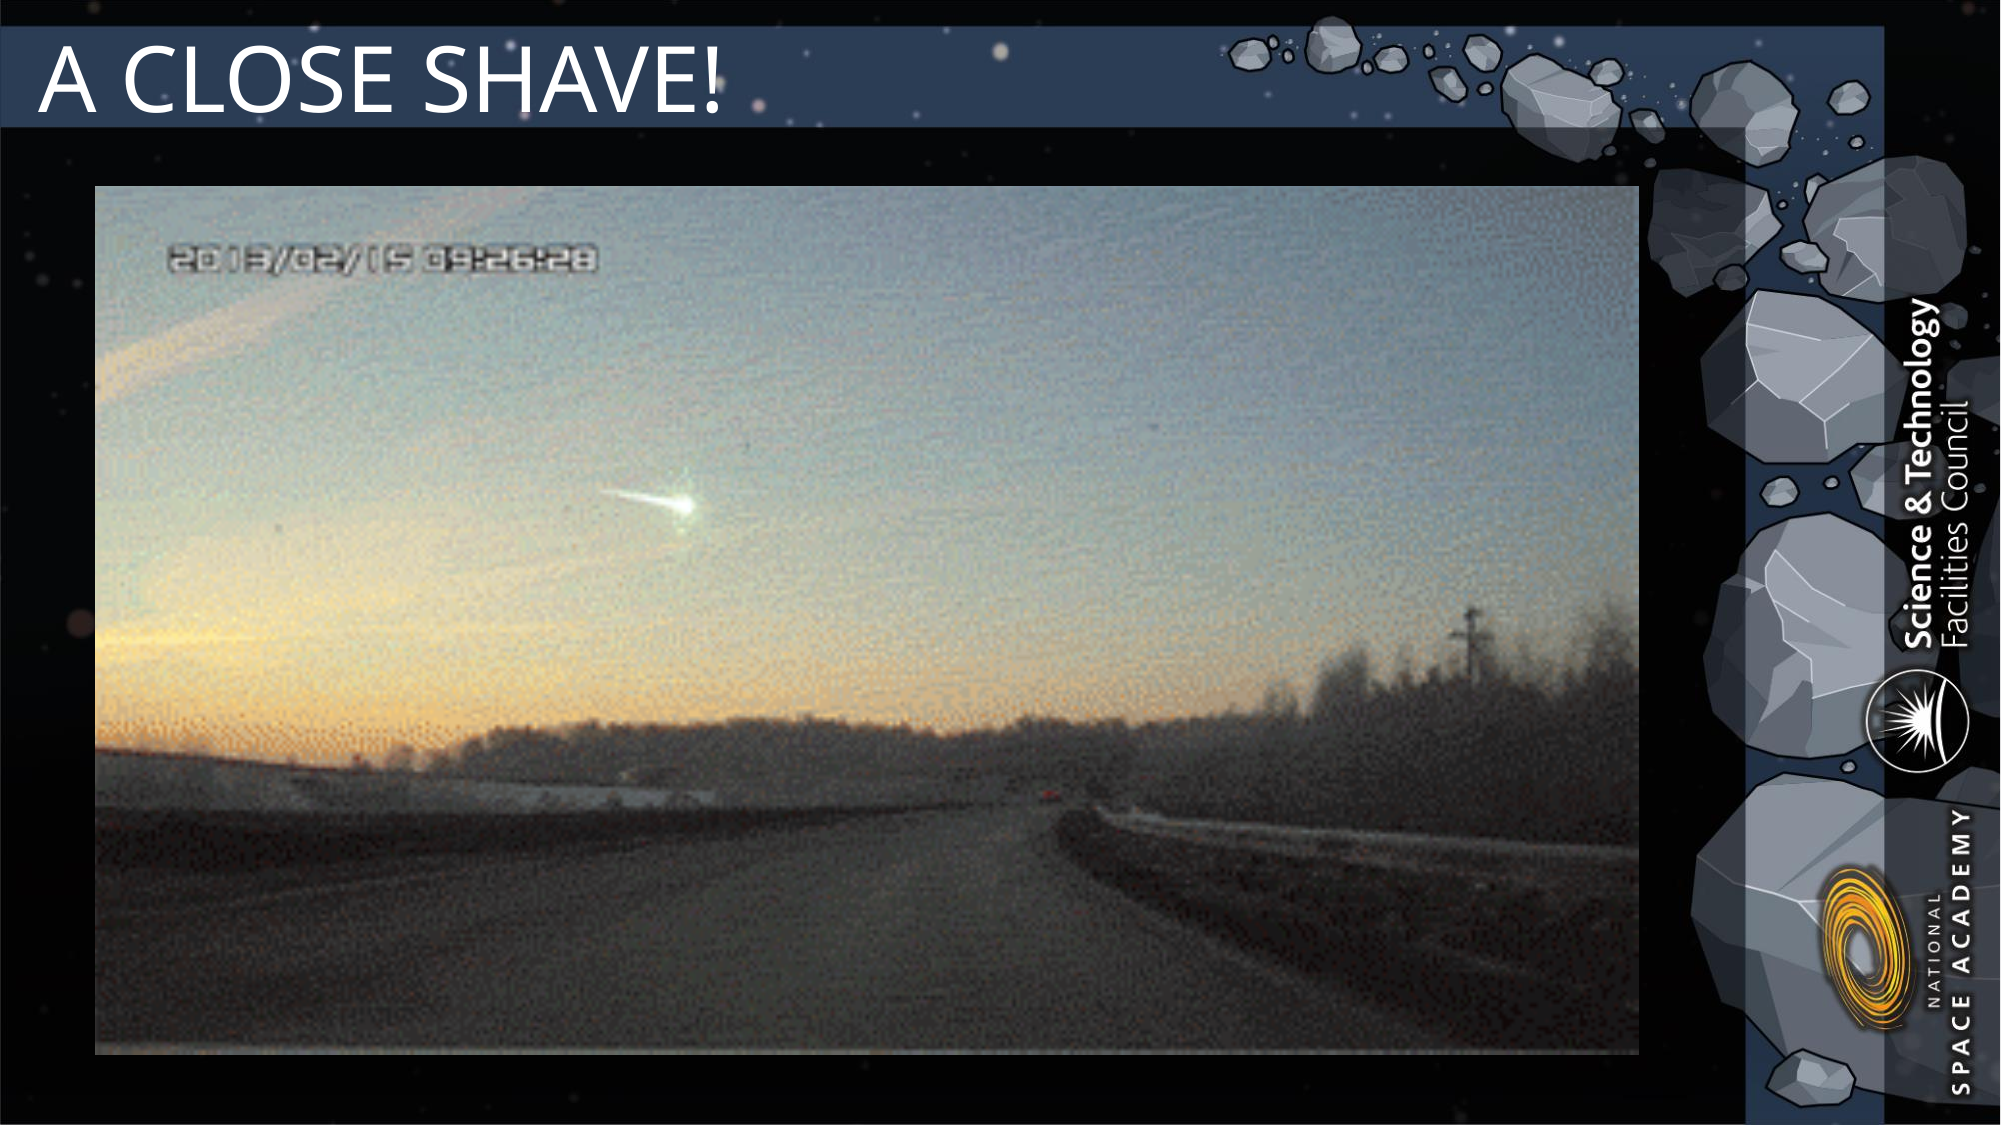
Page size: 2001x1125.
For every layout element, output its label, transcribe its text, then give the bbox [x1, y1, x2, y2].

picture [95, 186, 1639, 1055]
text_box A CLOSE SHAVE! [23, 13, 743, 141]
